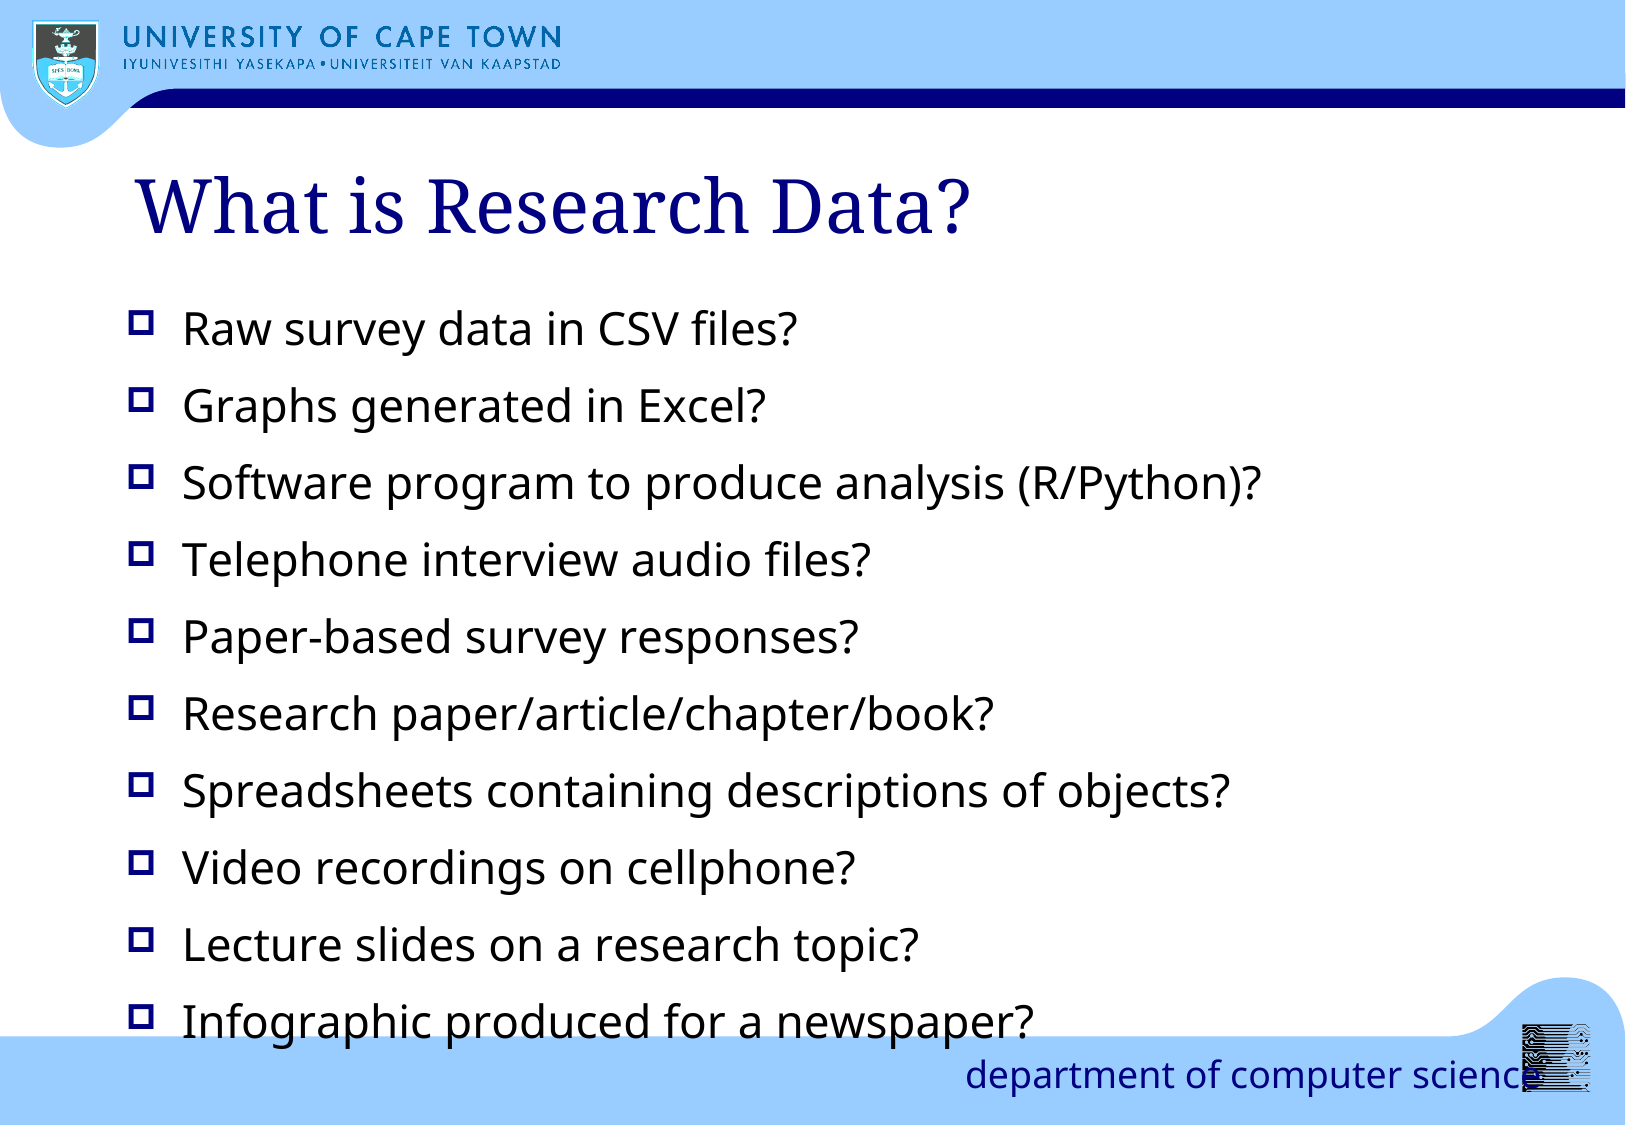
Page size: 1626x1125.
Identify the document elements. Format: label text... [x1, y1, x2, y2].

list Raw survey data in CSV files? Graphs generated in Excel? Software program to produce analysis (R/Python)? Telephone interview audio files? Paper-based survey responses? Research paper/article/chapter/book? Spreadsheets containing descriptions of objects? Video recordings on cellphone? Lecture slides on a research topic? Infographic produced for a newspaper? [125, 296, 1570, 983]
title What is Research Data? [134, 140, 1571, 268]
picture [1522, 1024, 1591, 1092]
picture [1526, 1070, 1536, 1076]
picture [120, 23, 563, 71]
